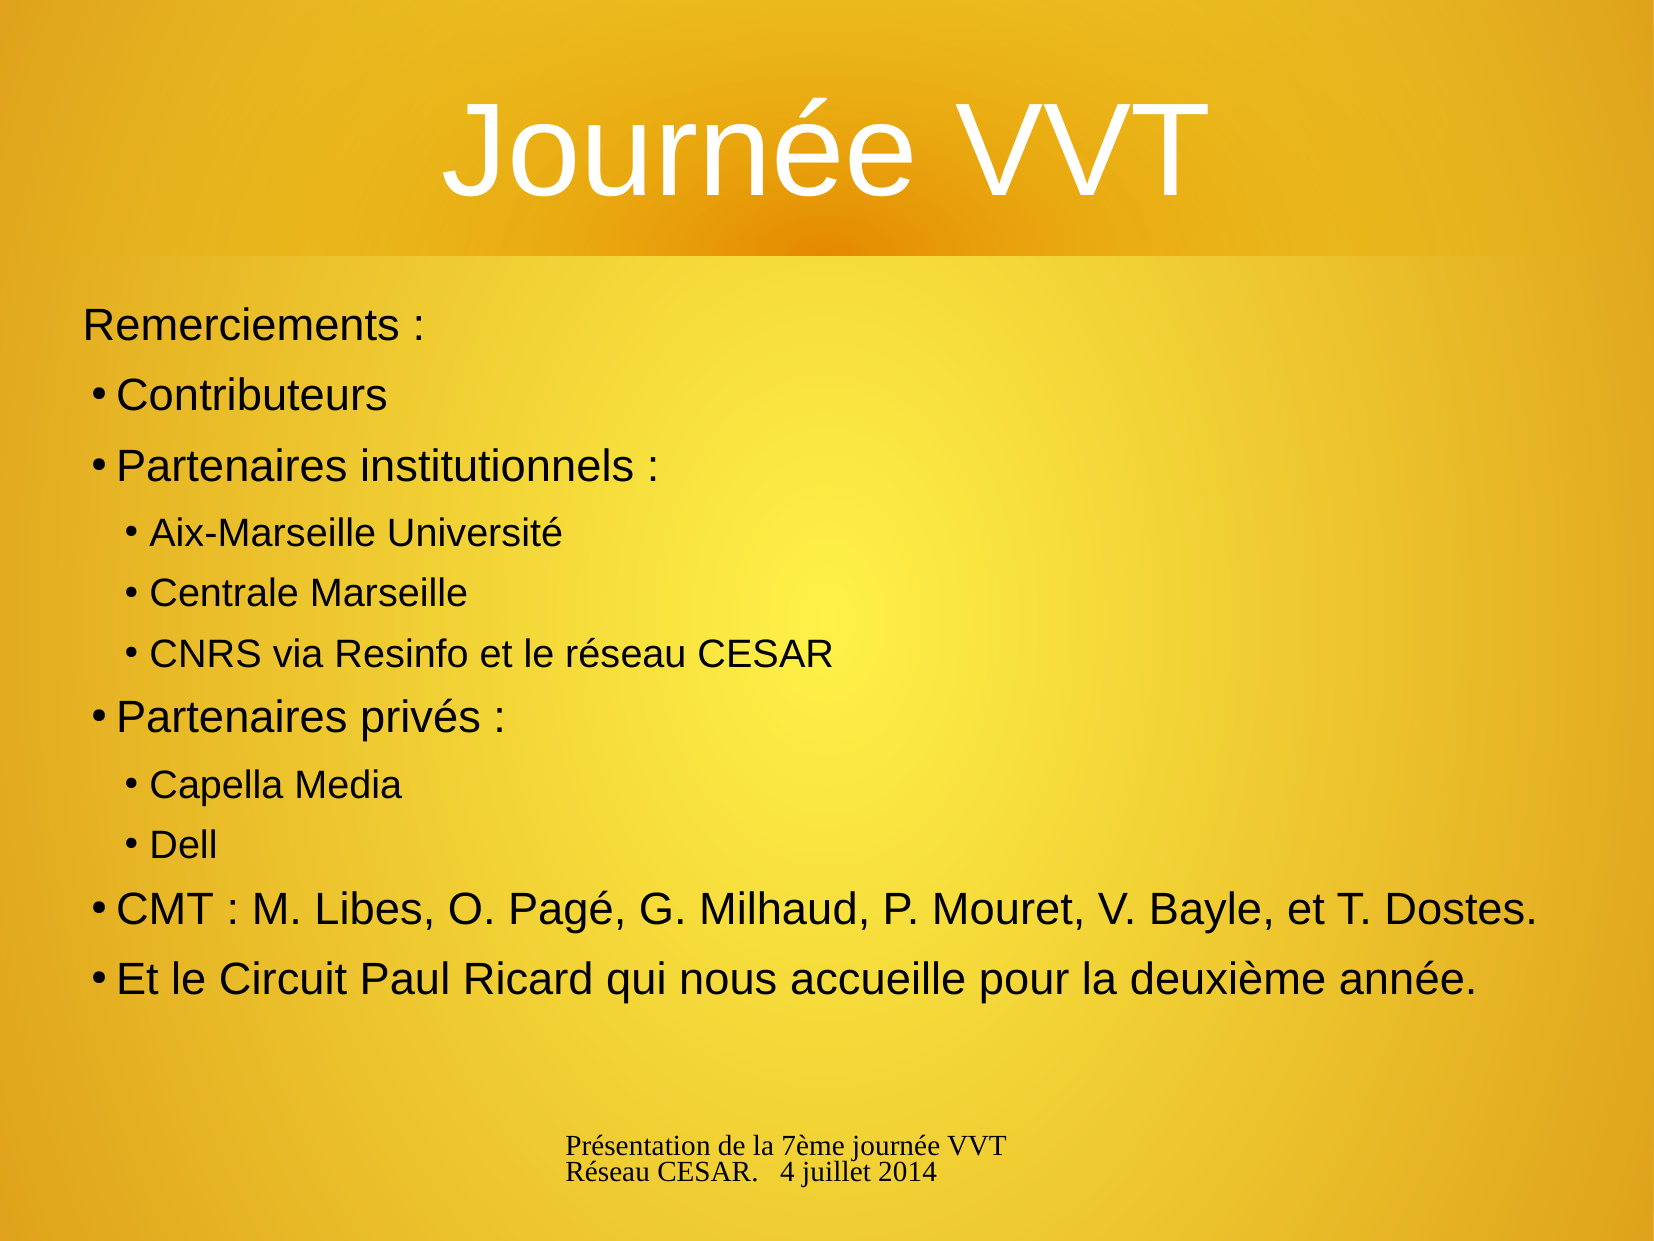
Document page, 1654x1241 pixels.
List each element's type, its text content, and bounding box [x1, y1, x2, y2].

title Journée VVT [82, 47, 1571, 252]
list Remerciements : Contributeurs Partenaires institutionnels : Aix-Marseille Université Centrale Marseille CNRS via Resinfo et le réseau CESAR Partenaires privés : Capella Media Dell CMT : M. Libes, O. Pagé, G. Milhaud, P. Mouret, V. Bayle, et T. Dostes. Et le Circuit Paul Ricard qui nous accueille pour la deuxième année. [82, 299, 1571, 1019]
